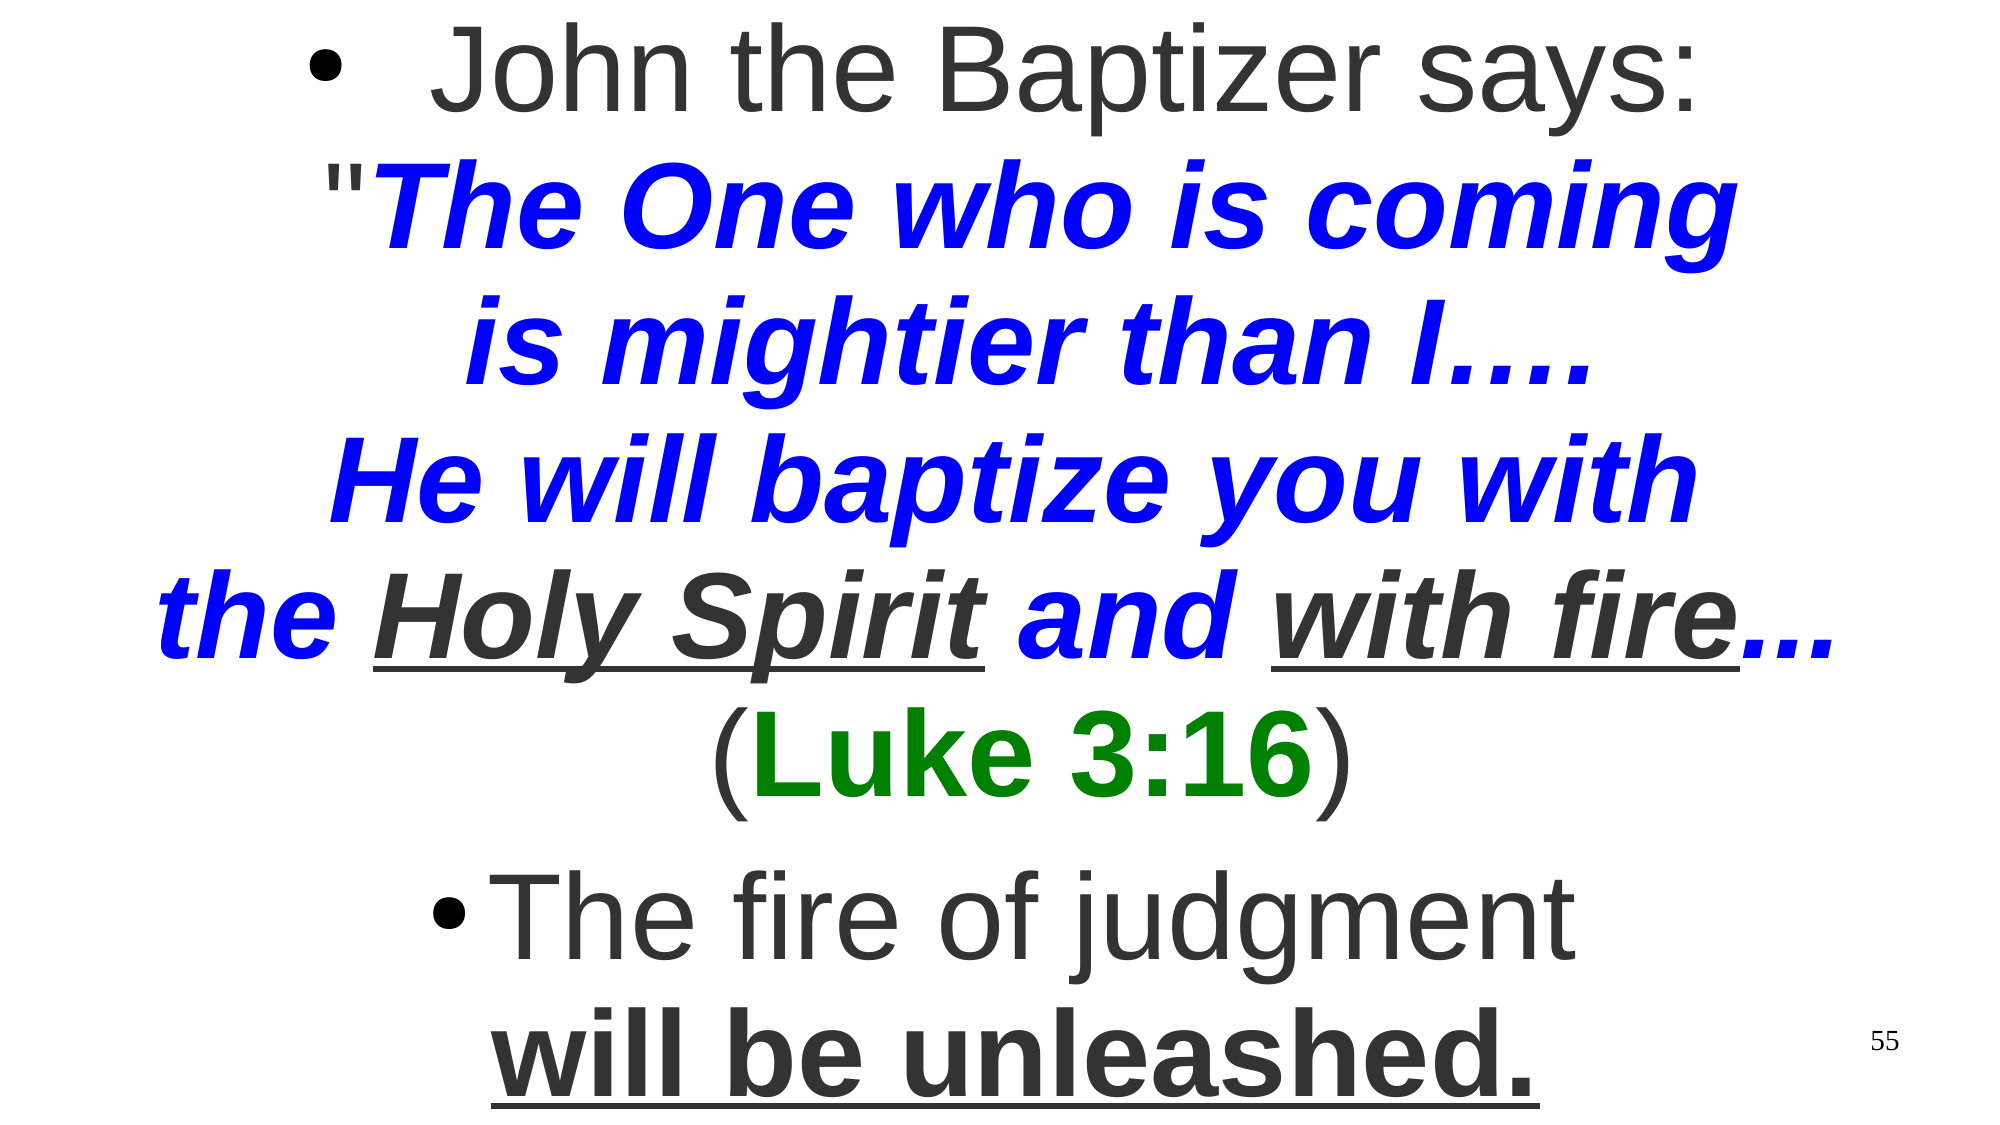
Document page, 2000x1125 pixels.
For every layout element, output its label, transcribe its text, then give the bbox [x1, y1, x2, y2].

list John the Baptizer says: "The One who is coming is mightier than I…. He will baptize you with the Holy Spirit and with fire... (Luke 3:16) The fire of judgment will be unleashed. [0, 0, 1996, 1123]
